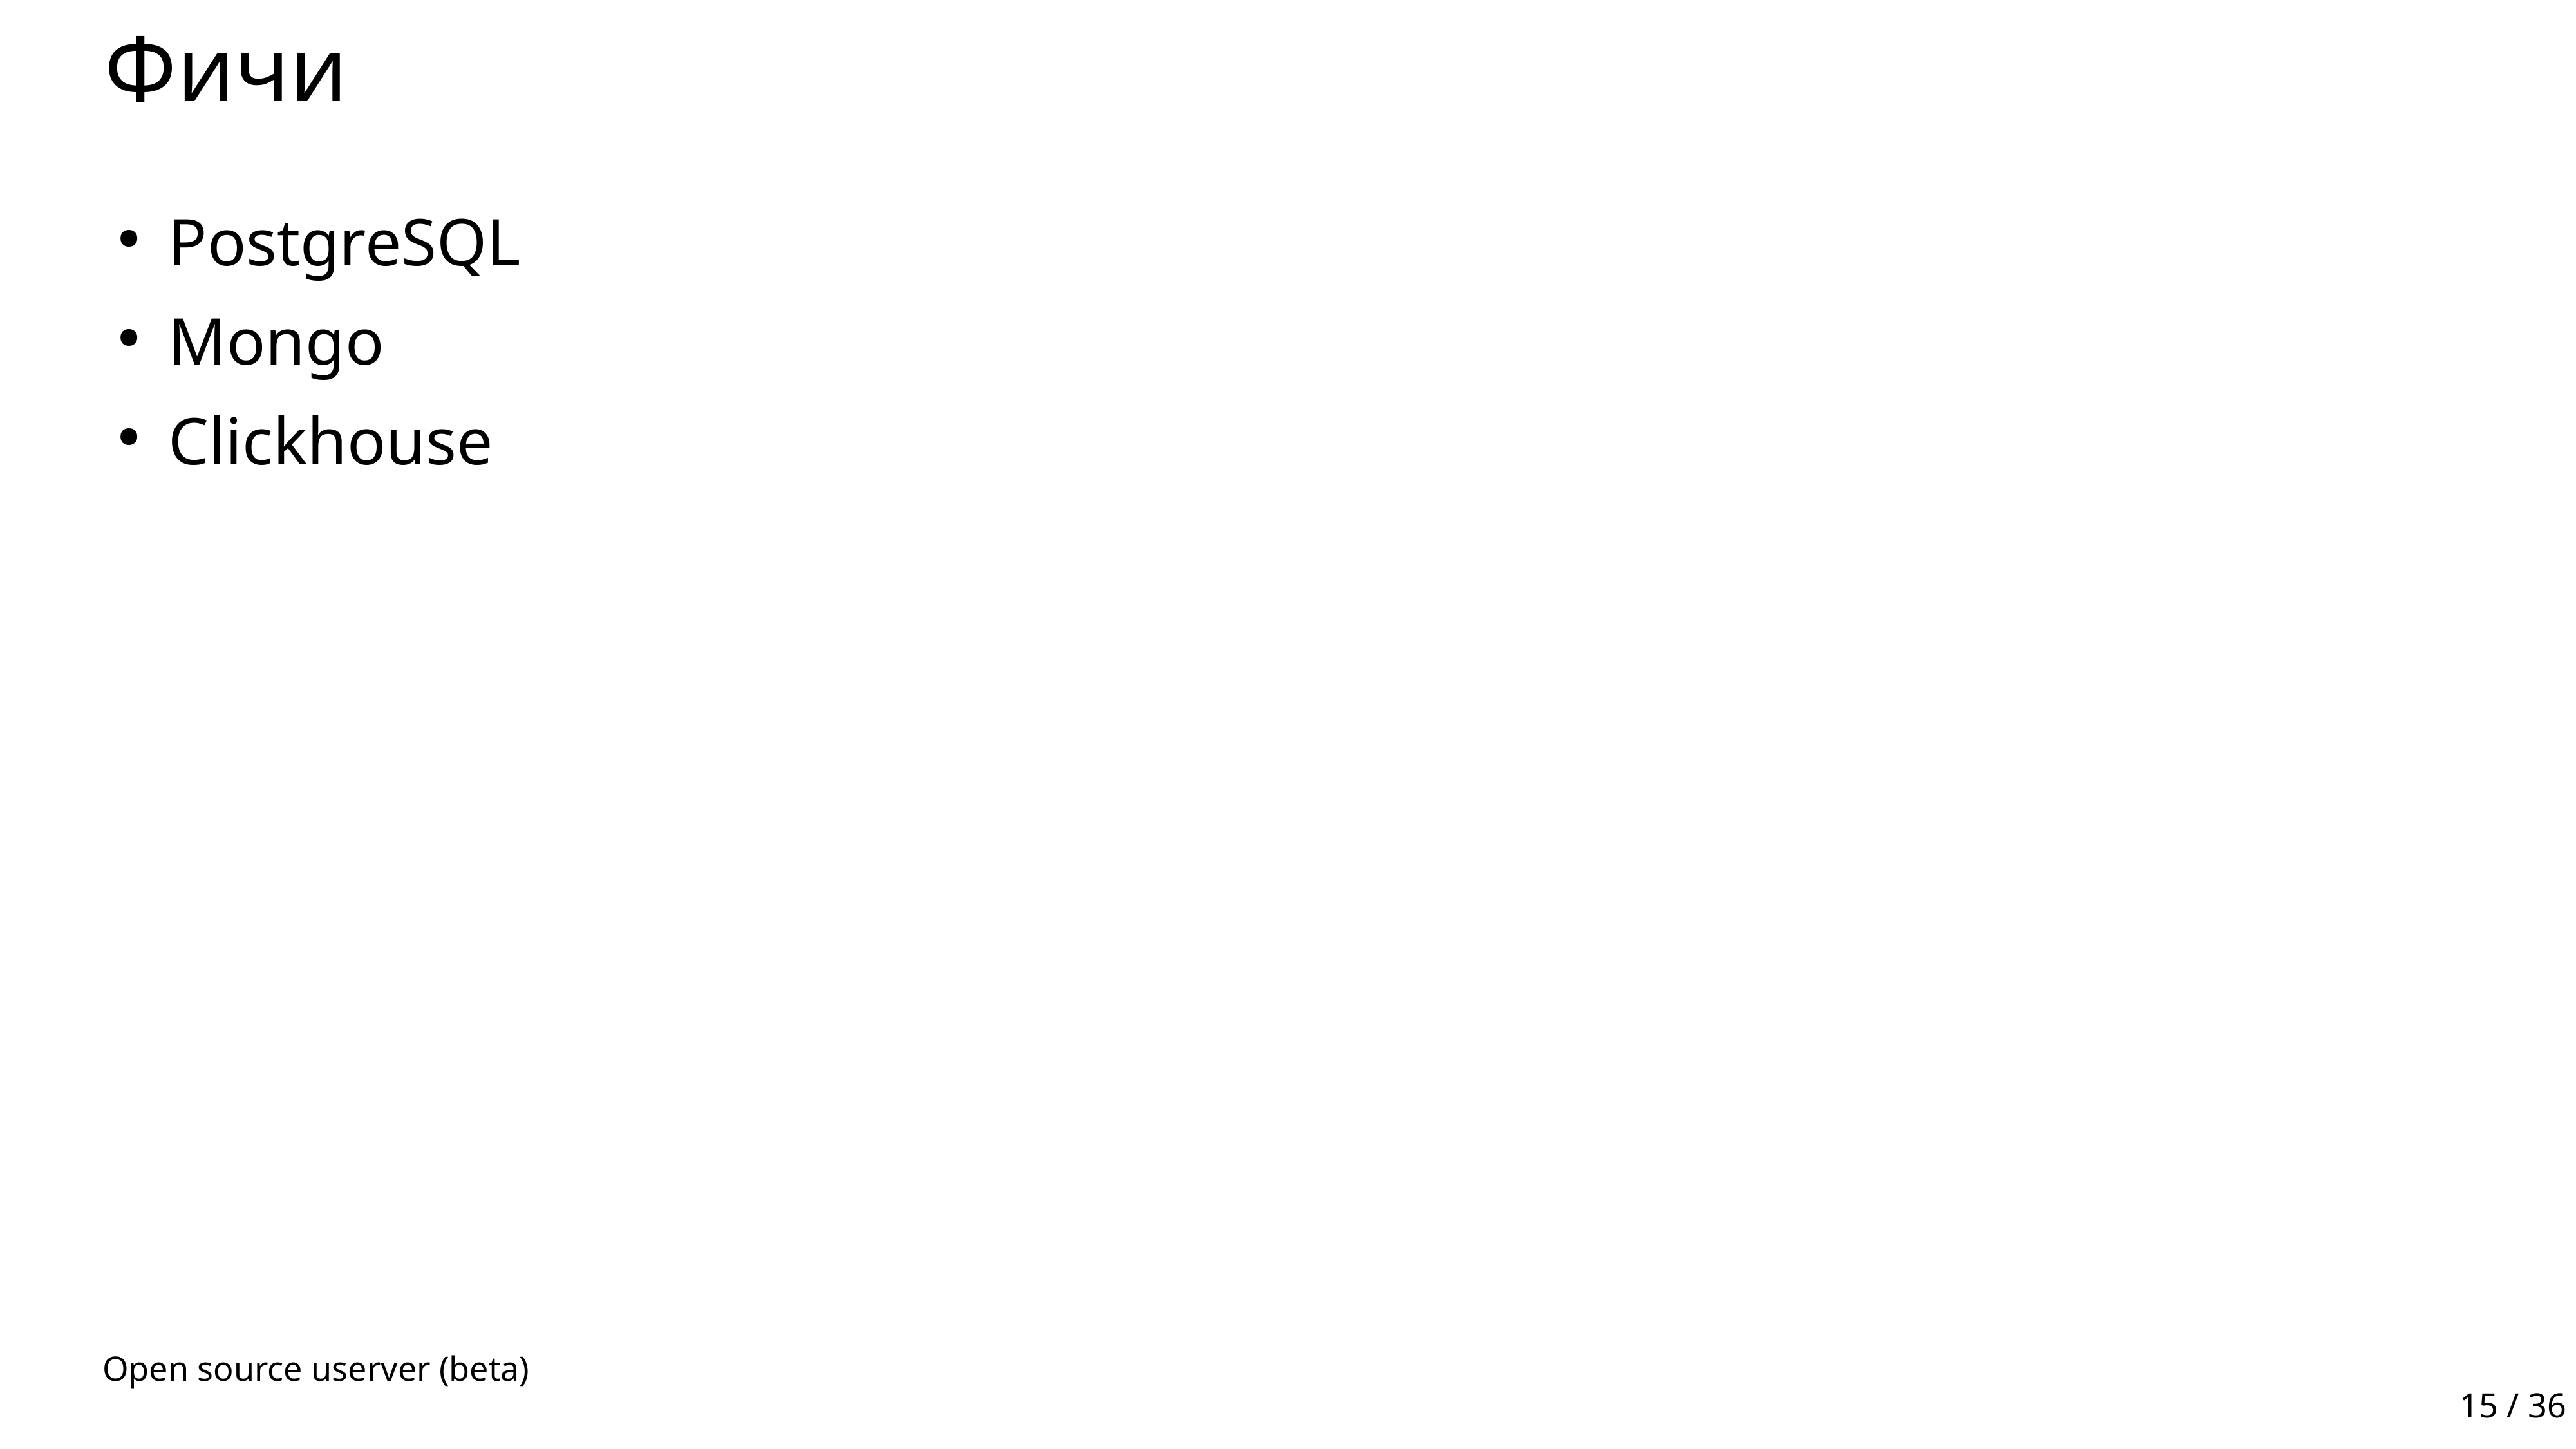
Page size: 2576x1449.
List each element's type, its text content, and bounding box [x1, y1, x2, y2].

title Фичи [95, 19, 2576, 155]
list <number> / 36 [1479, 1376, 2576, 1431]
list PostgreSQL Mongo Clickhouse [97, 193, 1343, 1361]
list Open source userver (beta) [93, 1338, 1190, 1393]
